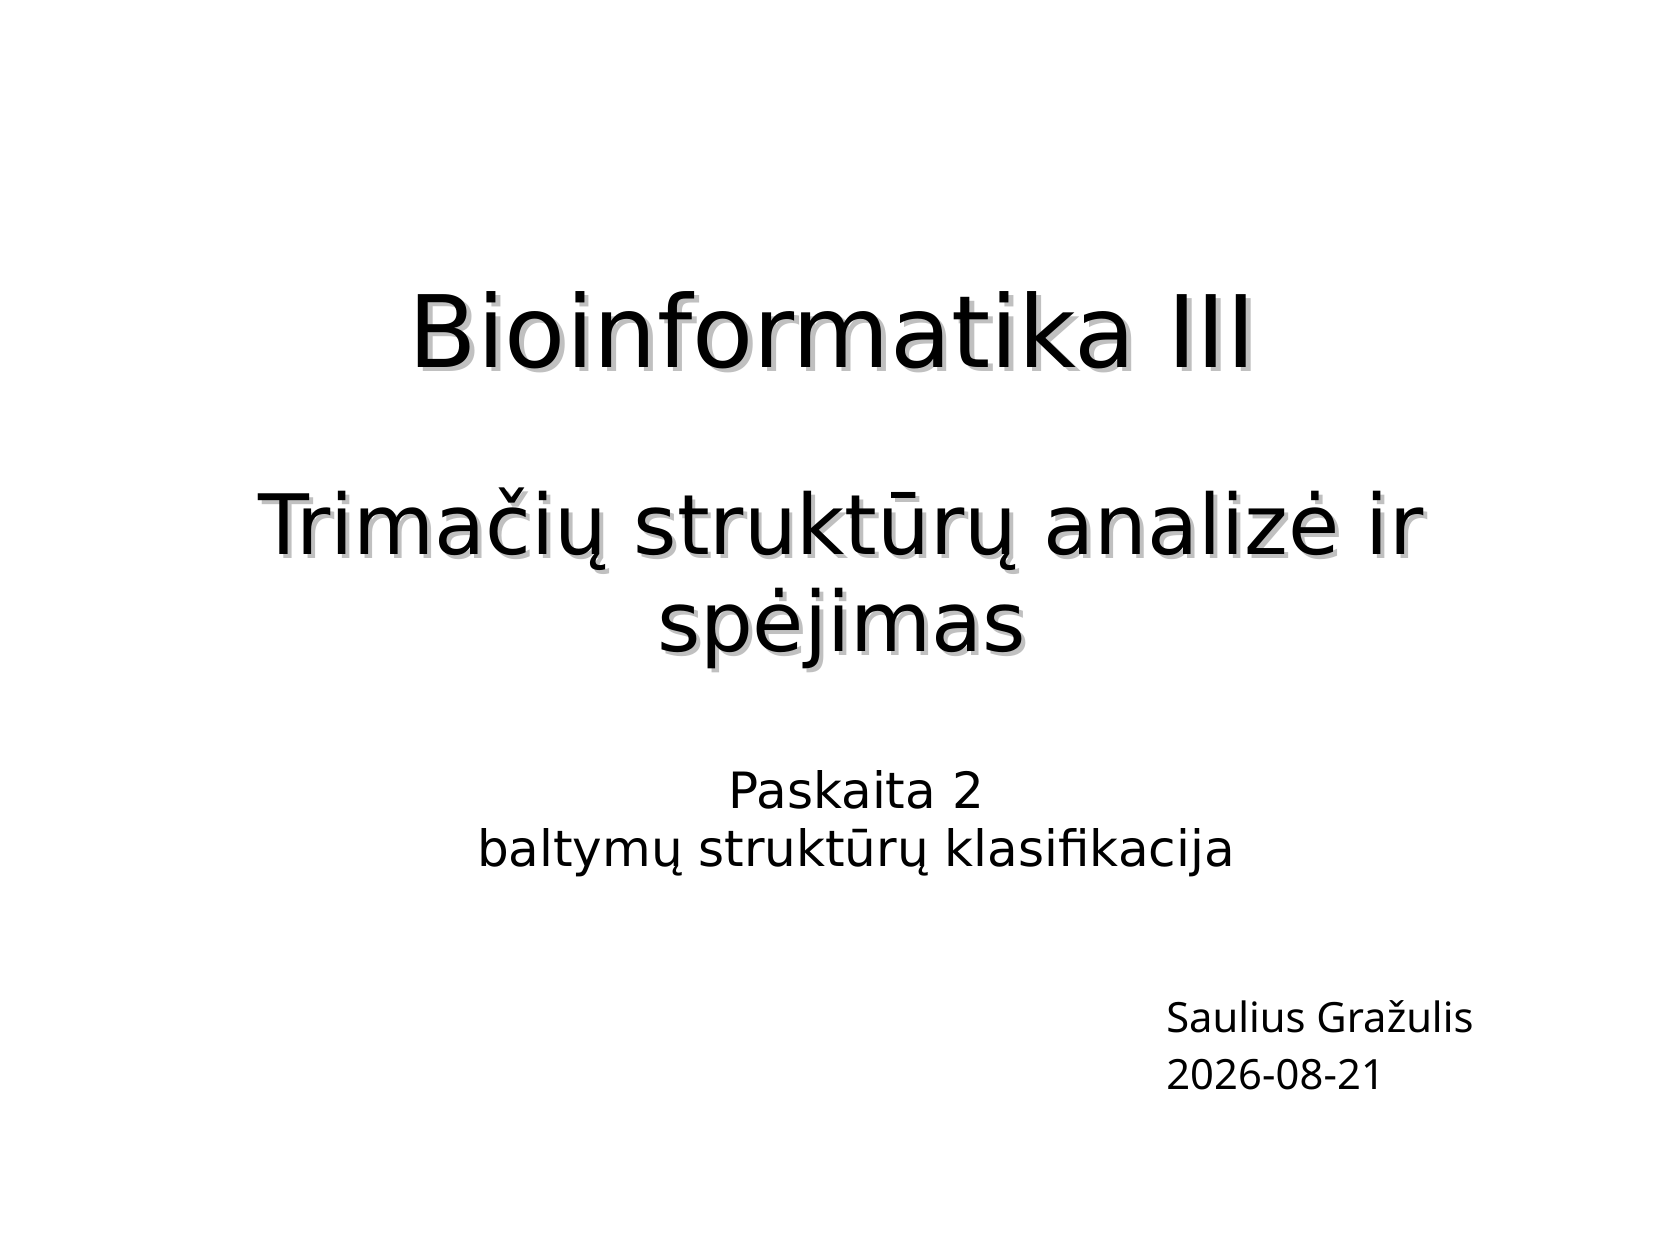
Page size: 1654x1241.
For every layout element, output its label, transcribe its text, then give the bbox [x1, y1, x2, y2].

text_box Paskaita 2 baltymų struktūrų klasifikacija [383, 754, 1329, 887]
text_box Saulius Gražulis 2022-02-15 [1151, 980, 1565, 1097]
text_box Trimačių struktūrų analizė ir spėjimas [206, 470, 1477, 680]
title Bioinformatika III [88, 236, 1577, 429]
